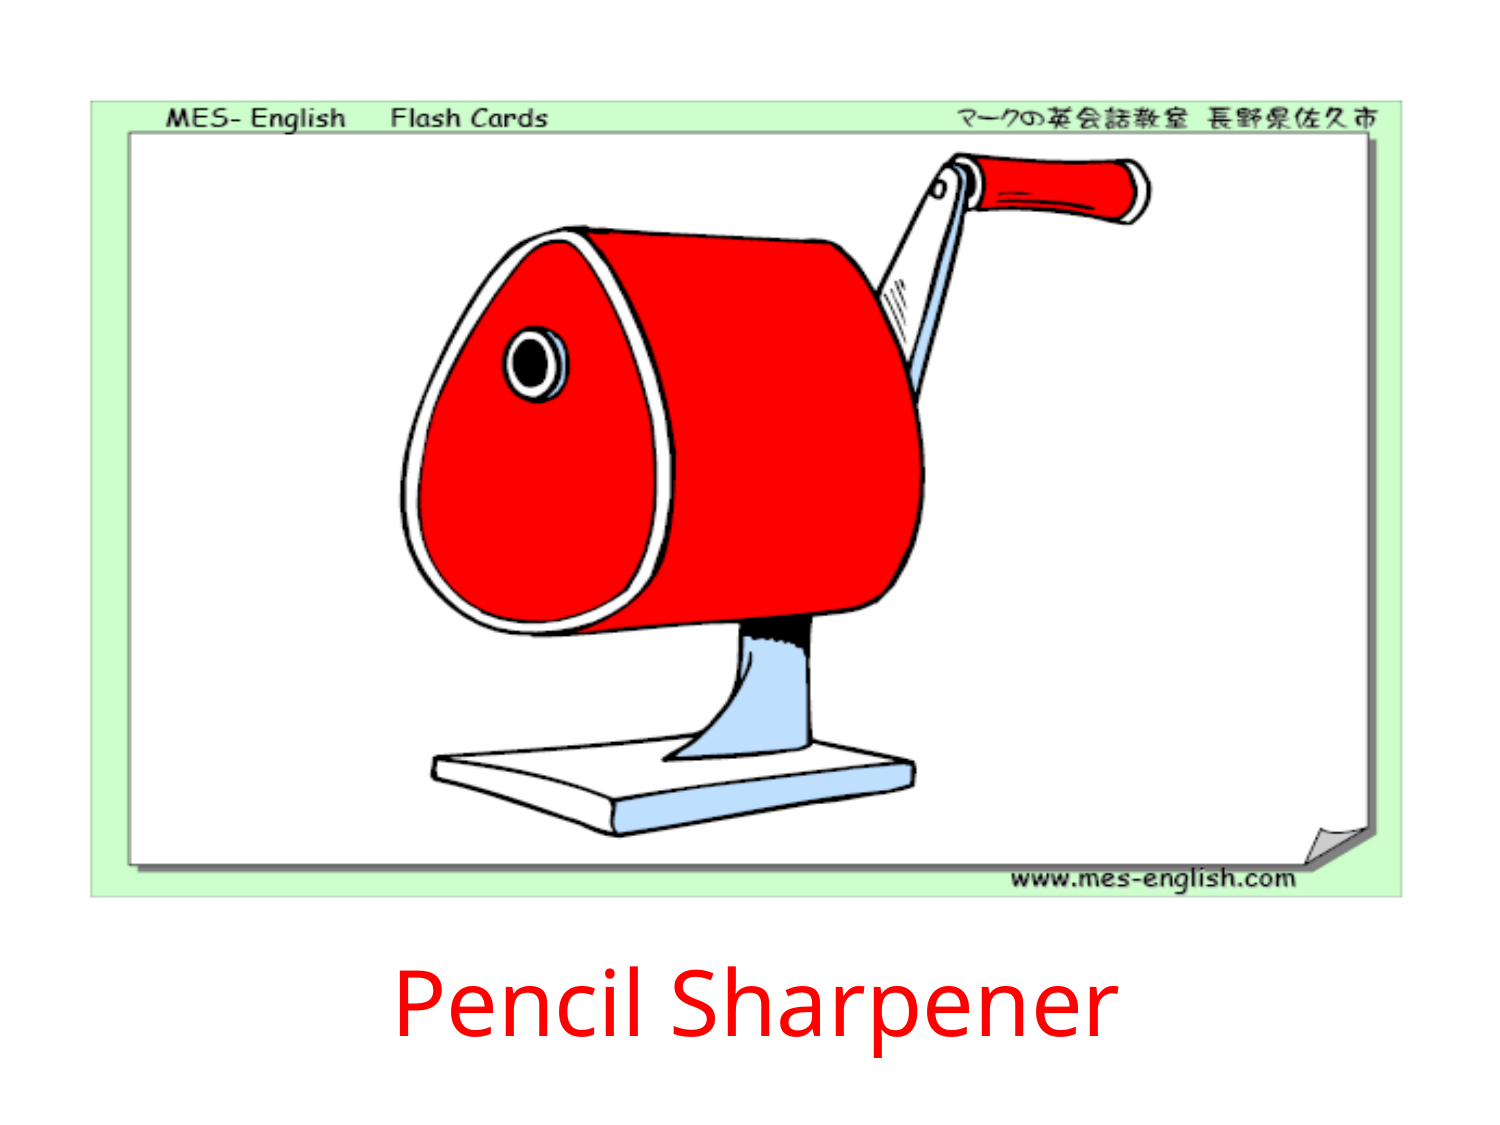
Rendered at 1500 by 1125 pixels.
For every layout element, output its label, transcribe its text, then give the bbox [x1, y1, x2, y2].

text_box Pencil Sharpener [99, 937, 1413, 1063]
picture [67, 86, 1417, 913]
